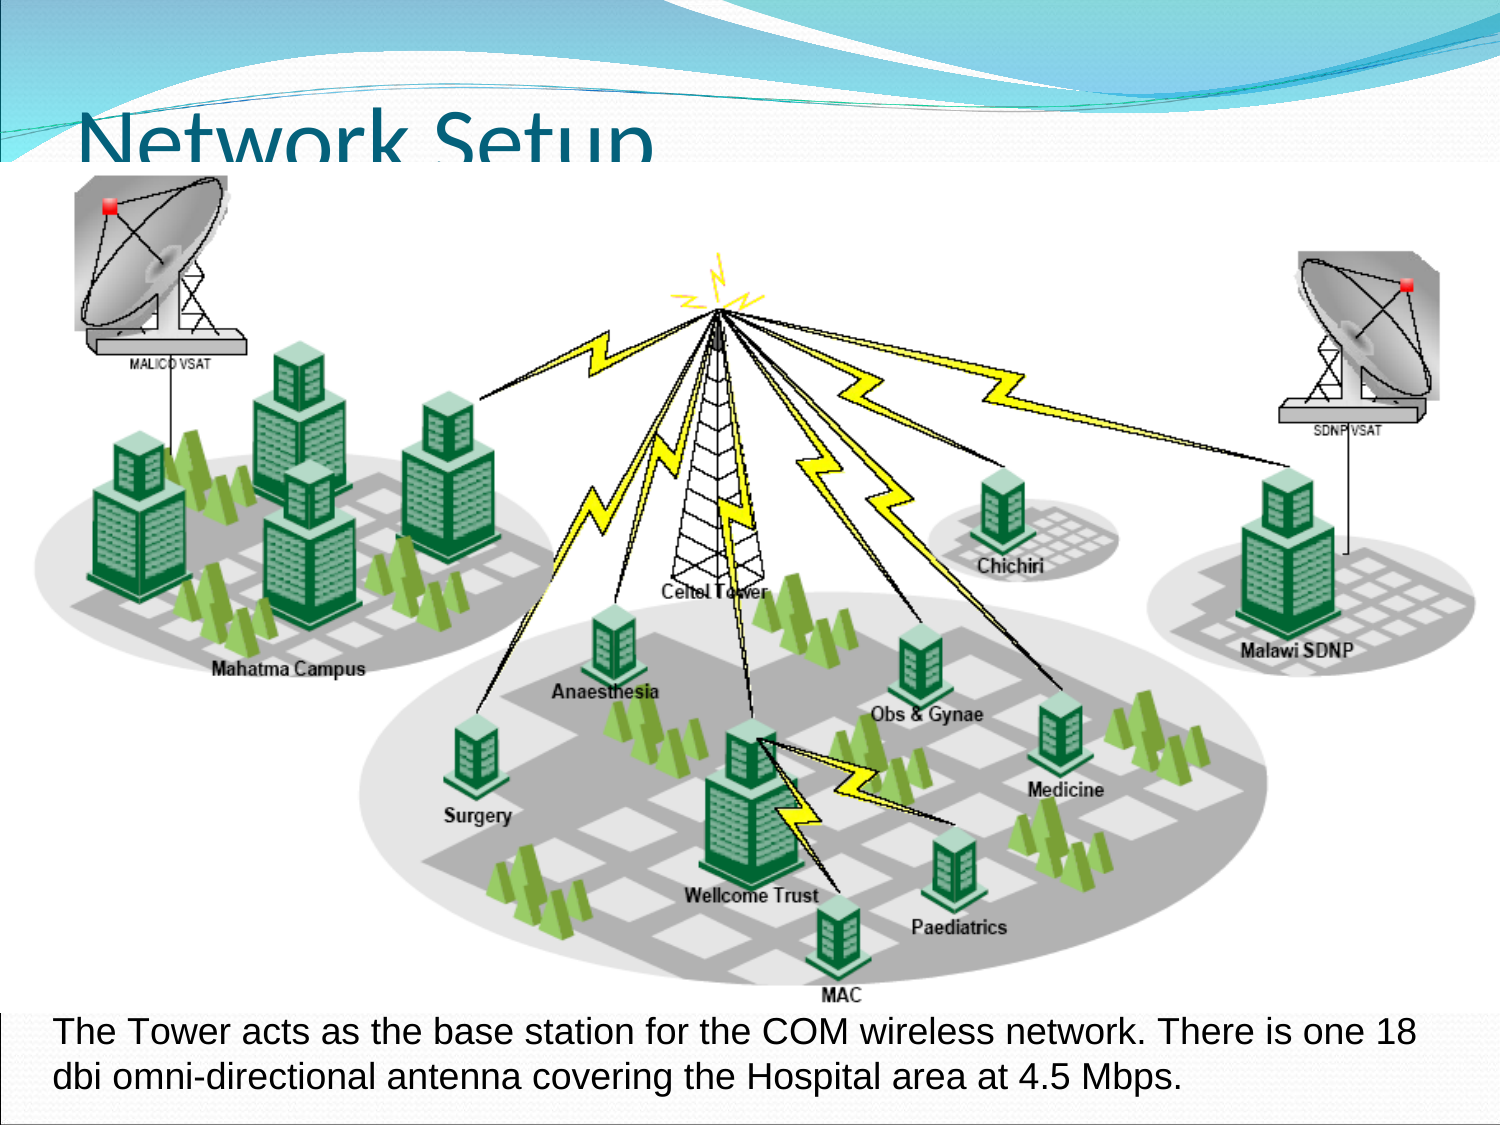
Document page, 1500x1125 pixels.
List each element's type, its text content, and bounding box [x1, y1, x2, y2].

text_box The Tower acts as the base station for the COM wireless network. There is one 18 dbi omni-directional antenna covering the Hospital area at 4.5 Mbps. [37, 999, 1488, 1106]
title Network Setup [75, 64, 1424, 162]
picture [0, 0, 1500, 1125]
